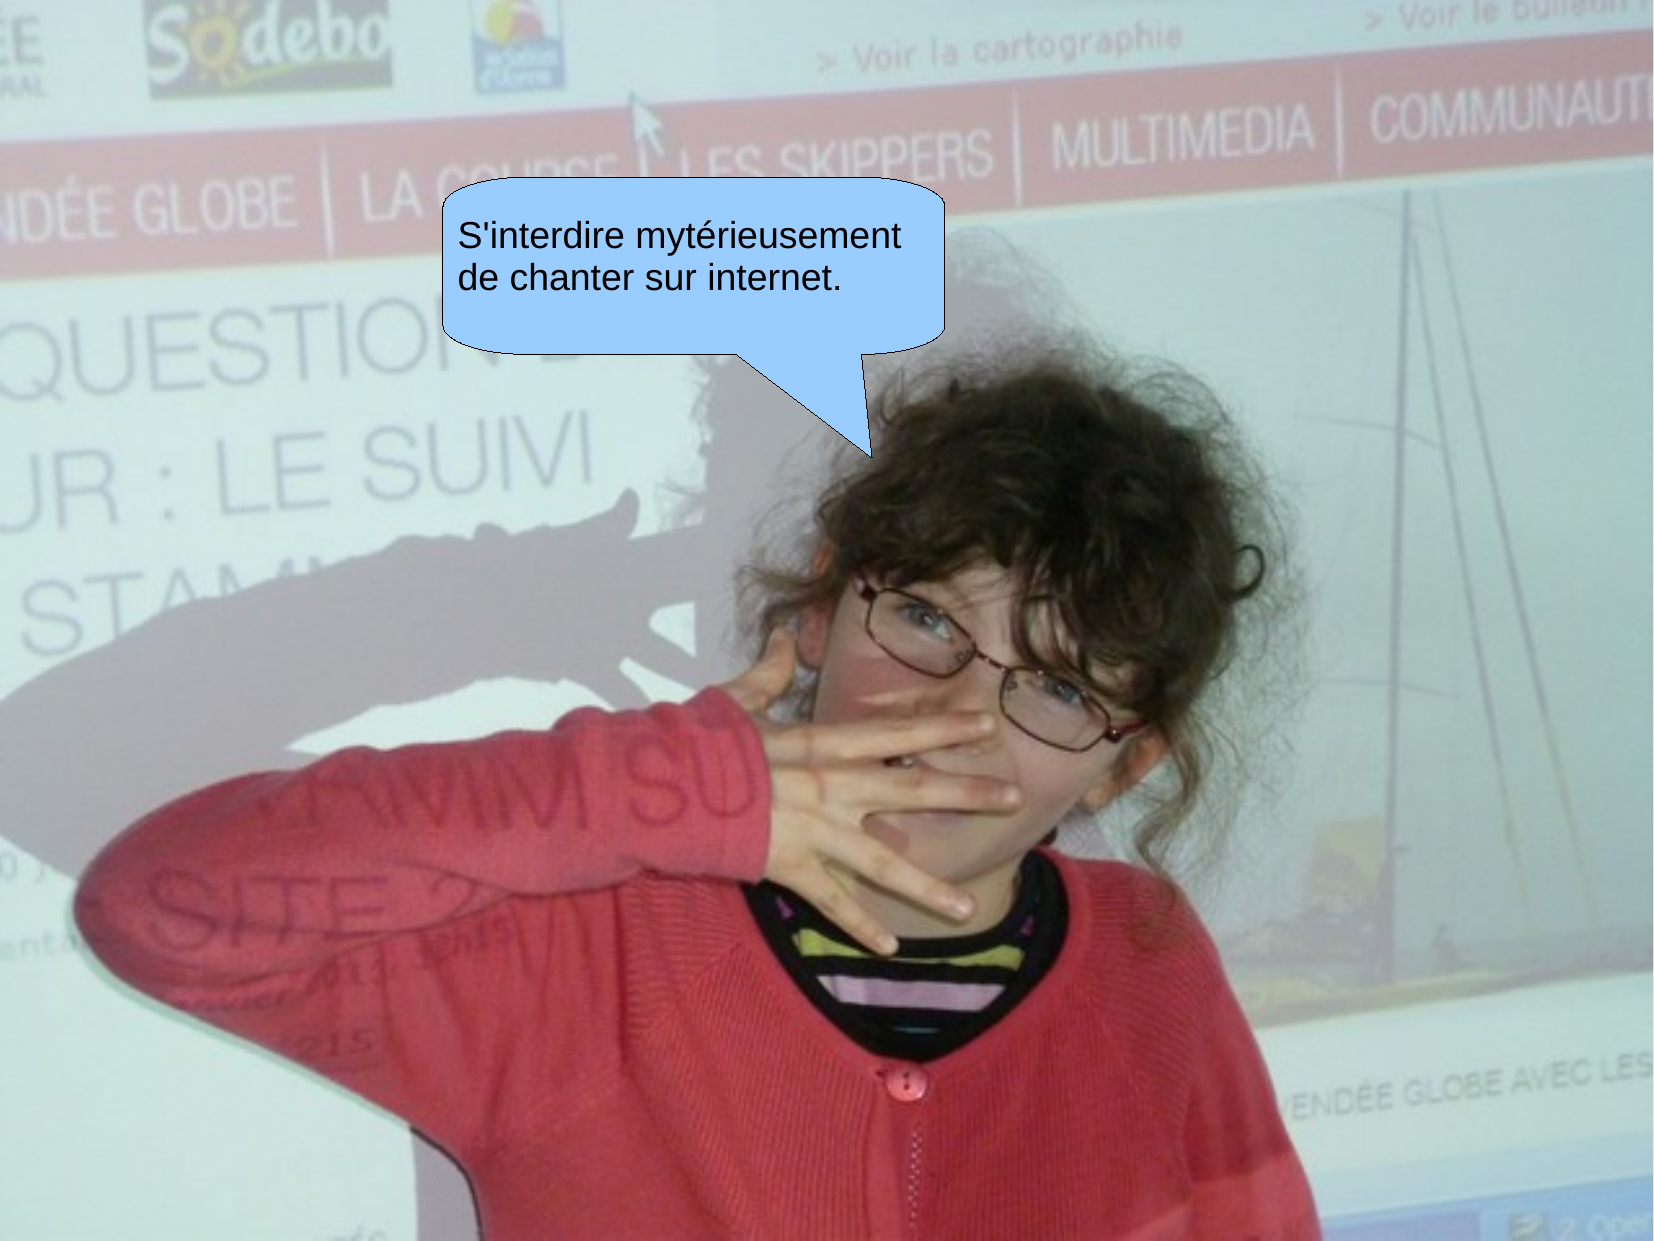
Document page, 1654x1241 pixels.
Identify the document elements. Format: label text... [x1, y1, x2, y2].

text_box S'interdire mytérieusement de chanter sur internet. [442, 206, 917, 306]
text_box [442, 177, 945, 458]
picture [0, 0, 1654, 1241]
